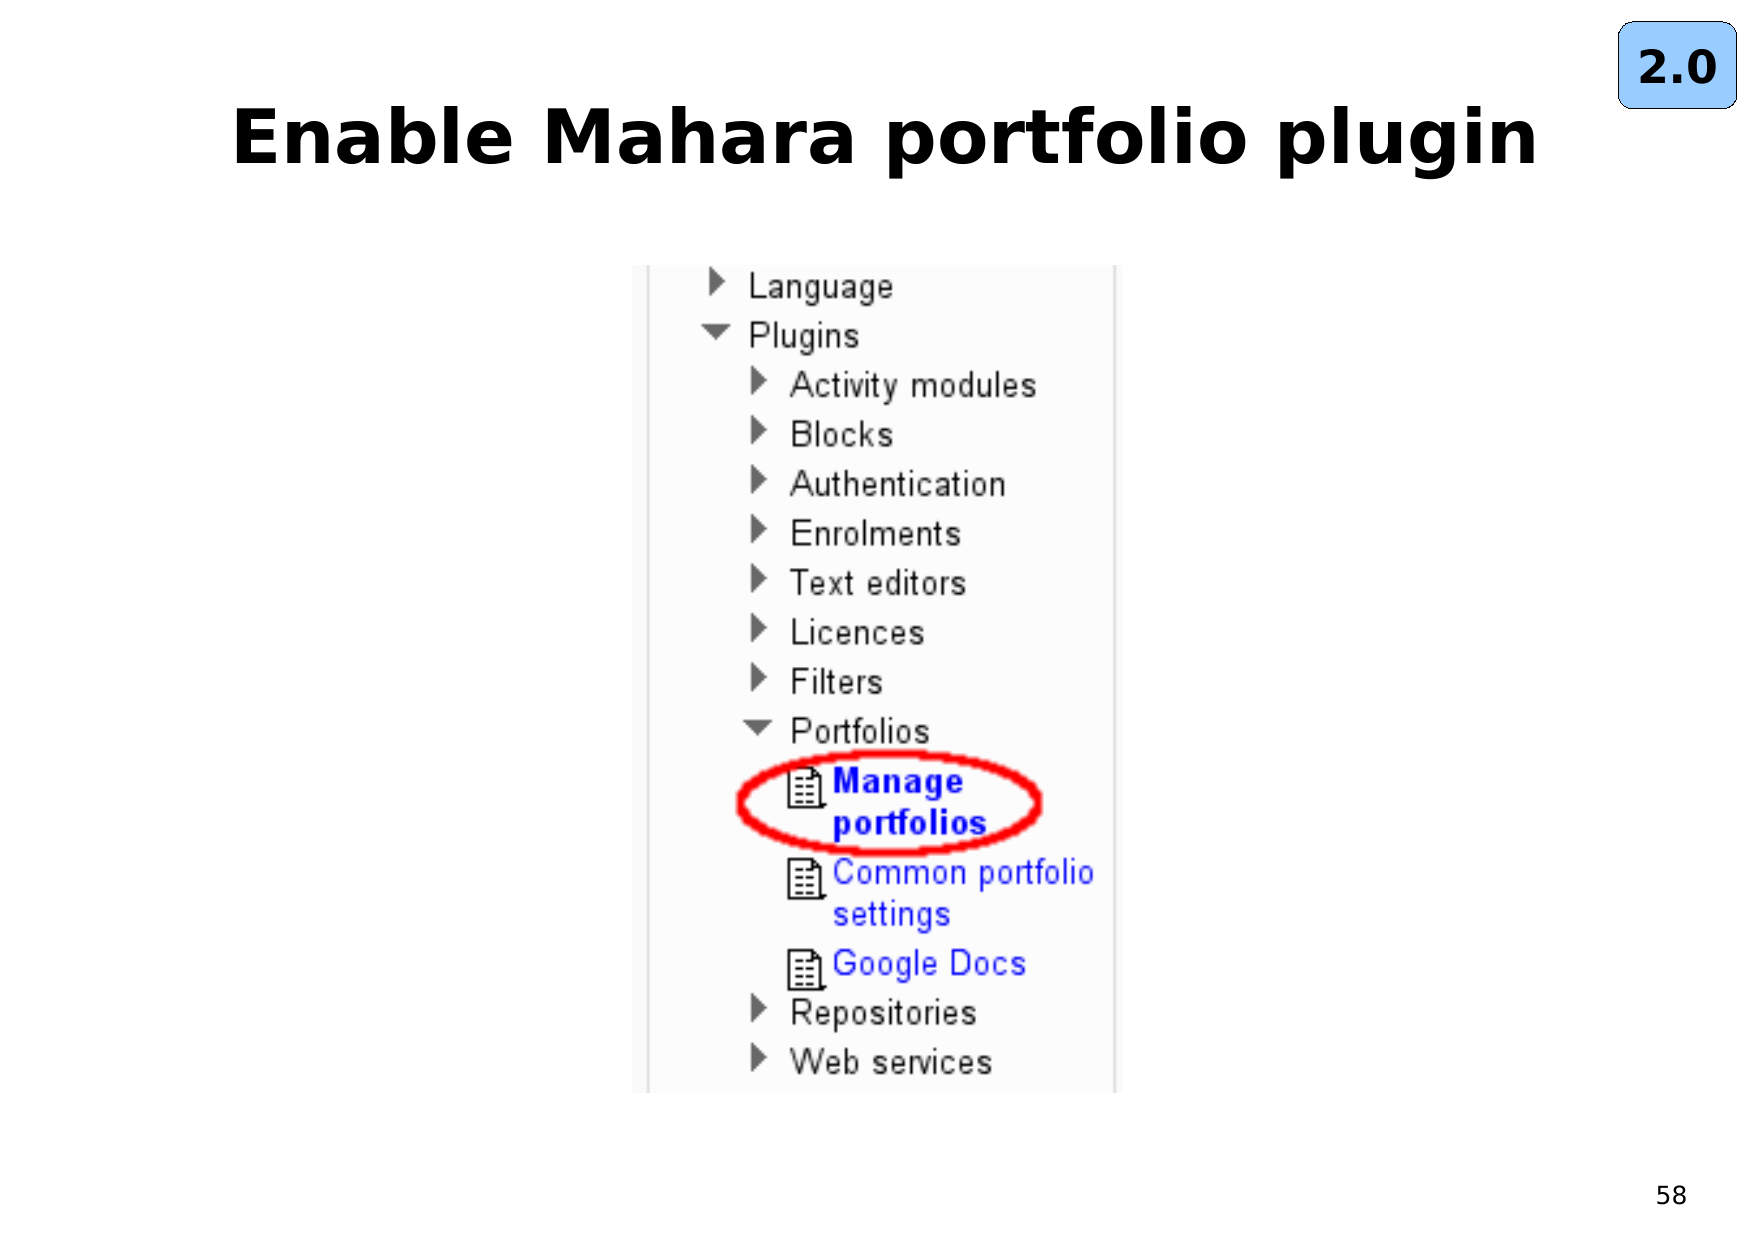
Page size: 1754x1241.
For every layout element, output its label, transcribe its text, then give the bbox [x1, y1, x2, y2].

text_box 2.0 [1618, 21, 1737, 109]
title Enable Mahara portfolio plugin [59, 50, 1713, 227]
picture [632, 265, 1122, 1093]
